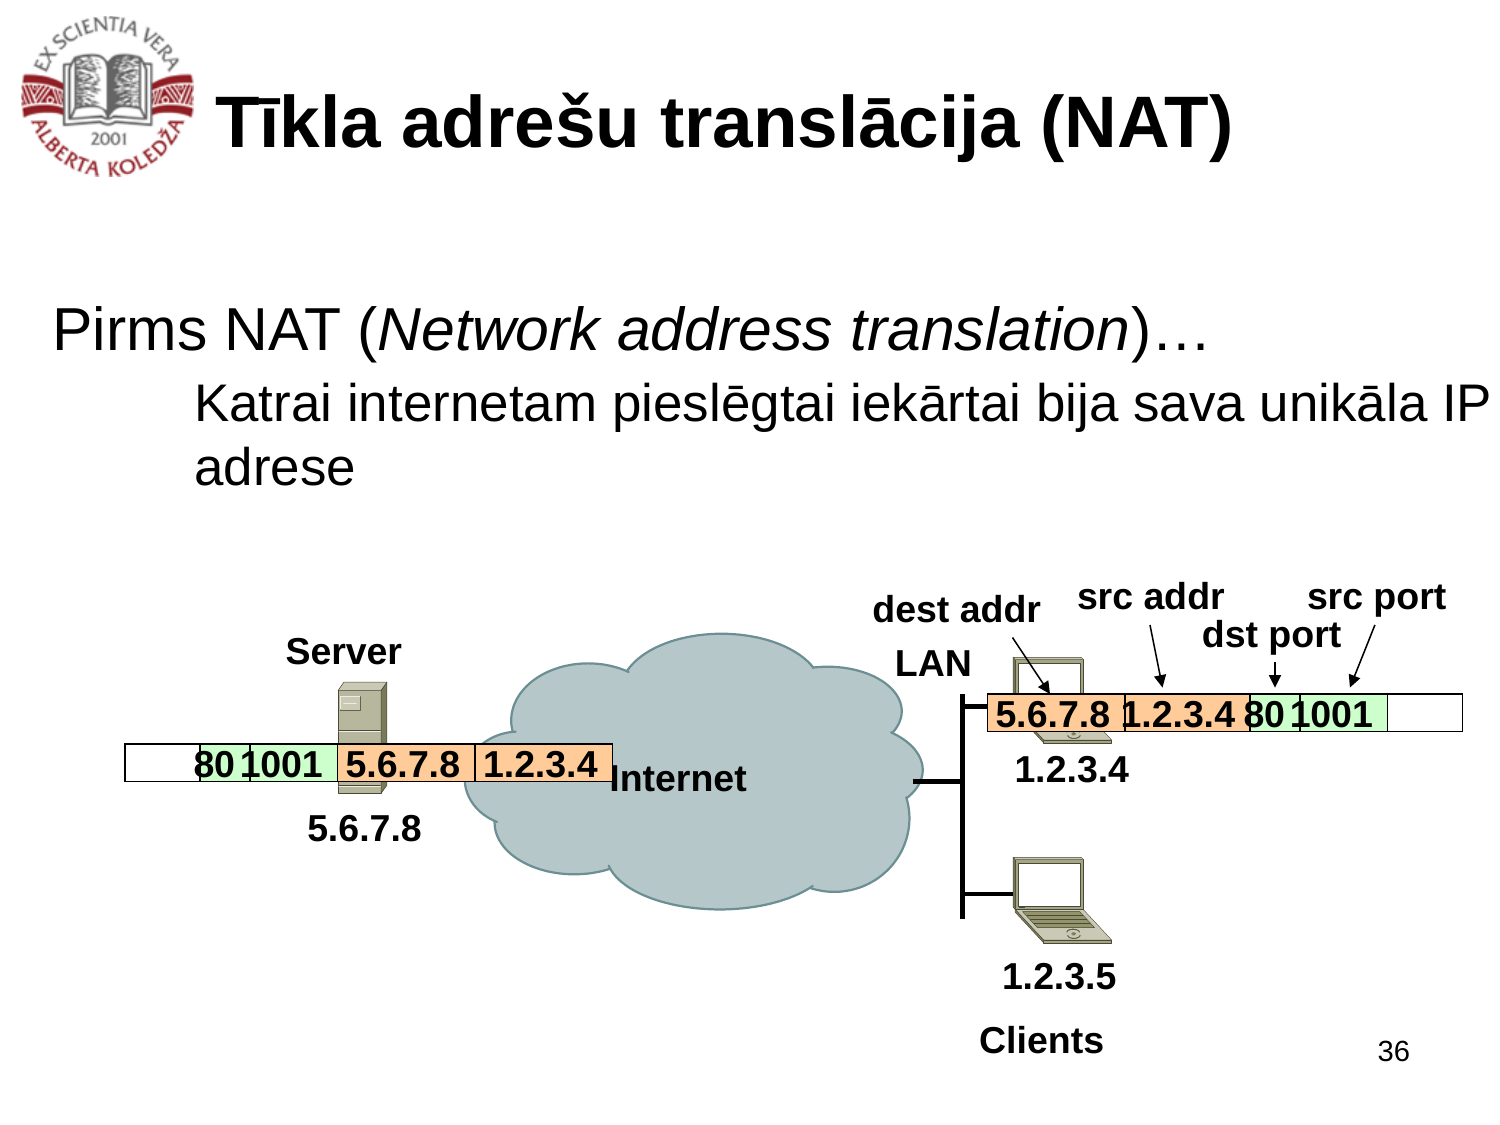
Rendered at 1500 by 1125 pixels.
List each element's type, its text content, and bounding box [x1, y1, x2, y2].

text_box 1.2.3.4 [999, 737, 1144, 798]
text_box 80 [200, 754, 207, 762]
text_box 1.2.3.4 [1124, 693, 1250, 732]
picture [1012, 656, 1046, 693]
text_box 1001 [250, 743, 338, 782]
picture [1027, 656, 1113, 693]
title Tīkla adrešu translācija (NAT) [50, 62, 1374, 175]
text_box [125, 743, 199, 782]
text_box Clients [964, 1008, 1119, 1070]
text_box Internet [594, 746, 762, 807]
text_box dst port [1186, 602, 1357, 663]
text_box Server [270, 618, 417, 680]
text_box 1001 [1299, 693, 1388, 732]
text_box 5.6.7.8 [338, 743, 476, 782]
text_box 80 [1250, 715, 1257, 724]
text_box 80 [199, 743, 250, 782]
text_box src addr [1062, 564, 1240, 626]
text_box src port [1292, 564, 1462, 626]
picture [337, 782, 388, 794]
text_box 80 [1250, 693, 1299, 732]
text_box 80 [199, 765, 207, 774]
picture [337, 681, 388, 743]
text_box dest addr [857, 577, 1057, 638]
text_box 1.2.3.5 [987, 943, 1132, 1005]
text_box [1388, 693, 1463, 732]
text_box 80 [1250, 704, 1257, 712]
picture [21, 16, 194, 177]
text_box LAN [880, 638, 987, 692]
text_box 5.6.7.8 [292, 796, 437, 857]
text_box 5.6.7.8 [987, 693, 1124, 732]
list Pirms NAT (Network address translation)… Katrai internetam pieslēgtai iekārtai bija sava unikāla IP adrese [37, 282, 1500, 526]
text_box <skaitlis> [1074, 1025, 1426, 1101]
picture [1012, 732, 1113, 737]
picture [1012, 856, 1113, 943]
text_box 1.2.3.4 [476, 743, 613, 782]
picture [462, 631, 925, 912]
